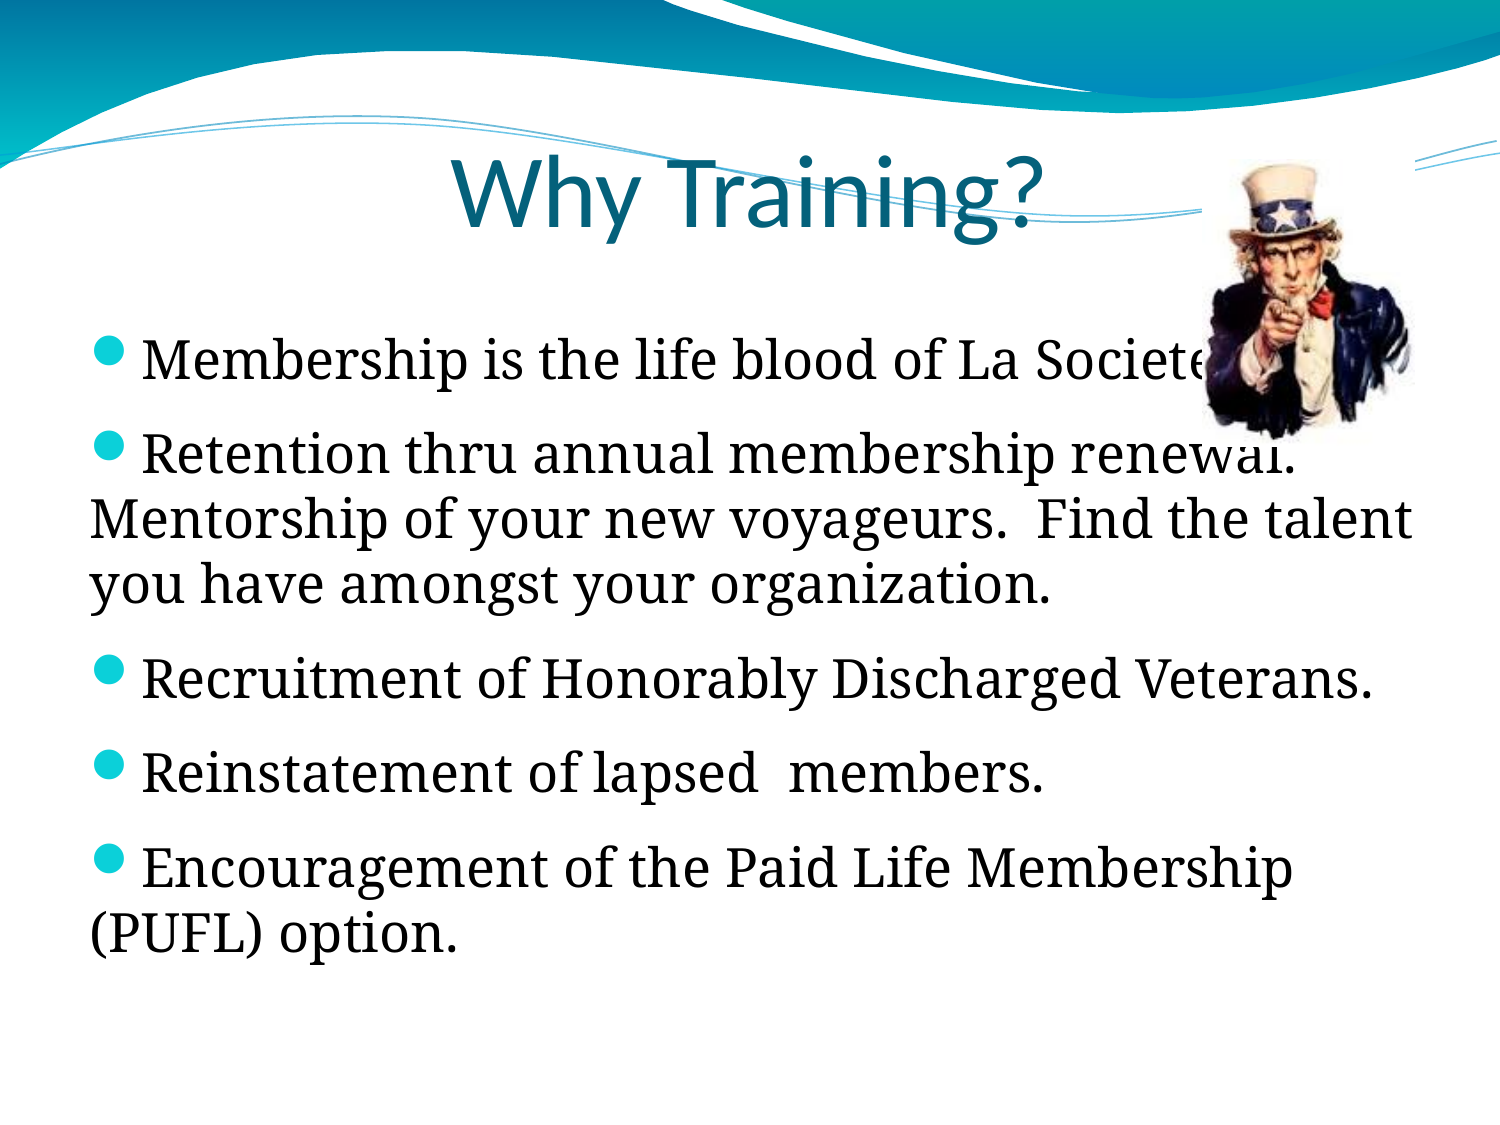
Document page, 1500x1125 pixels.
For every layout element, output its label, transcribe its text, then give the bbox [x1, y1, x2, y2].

picture [1202, 159, 1415, 447]
list Membership is the life blood of La Societe. Retention thru annual membership renewal. Mentorship of your new voyageurs. Find the talent you have amongst your organization. Recruitment of Honorably Discharged Veterans. Reinstatement of lapsed members. Encouragement of the Paid Life Membership (PUFL) option. [75, 317, 1463, 1038]
title Why Training? [75, 115, 1425, 303]
